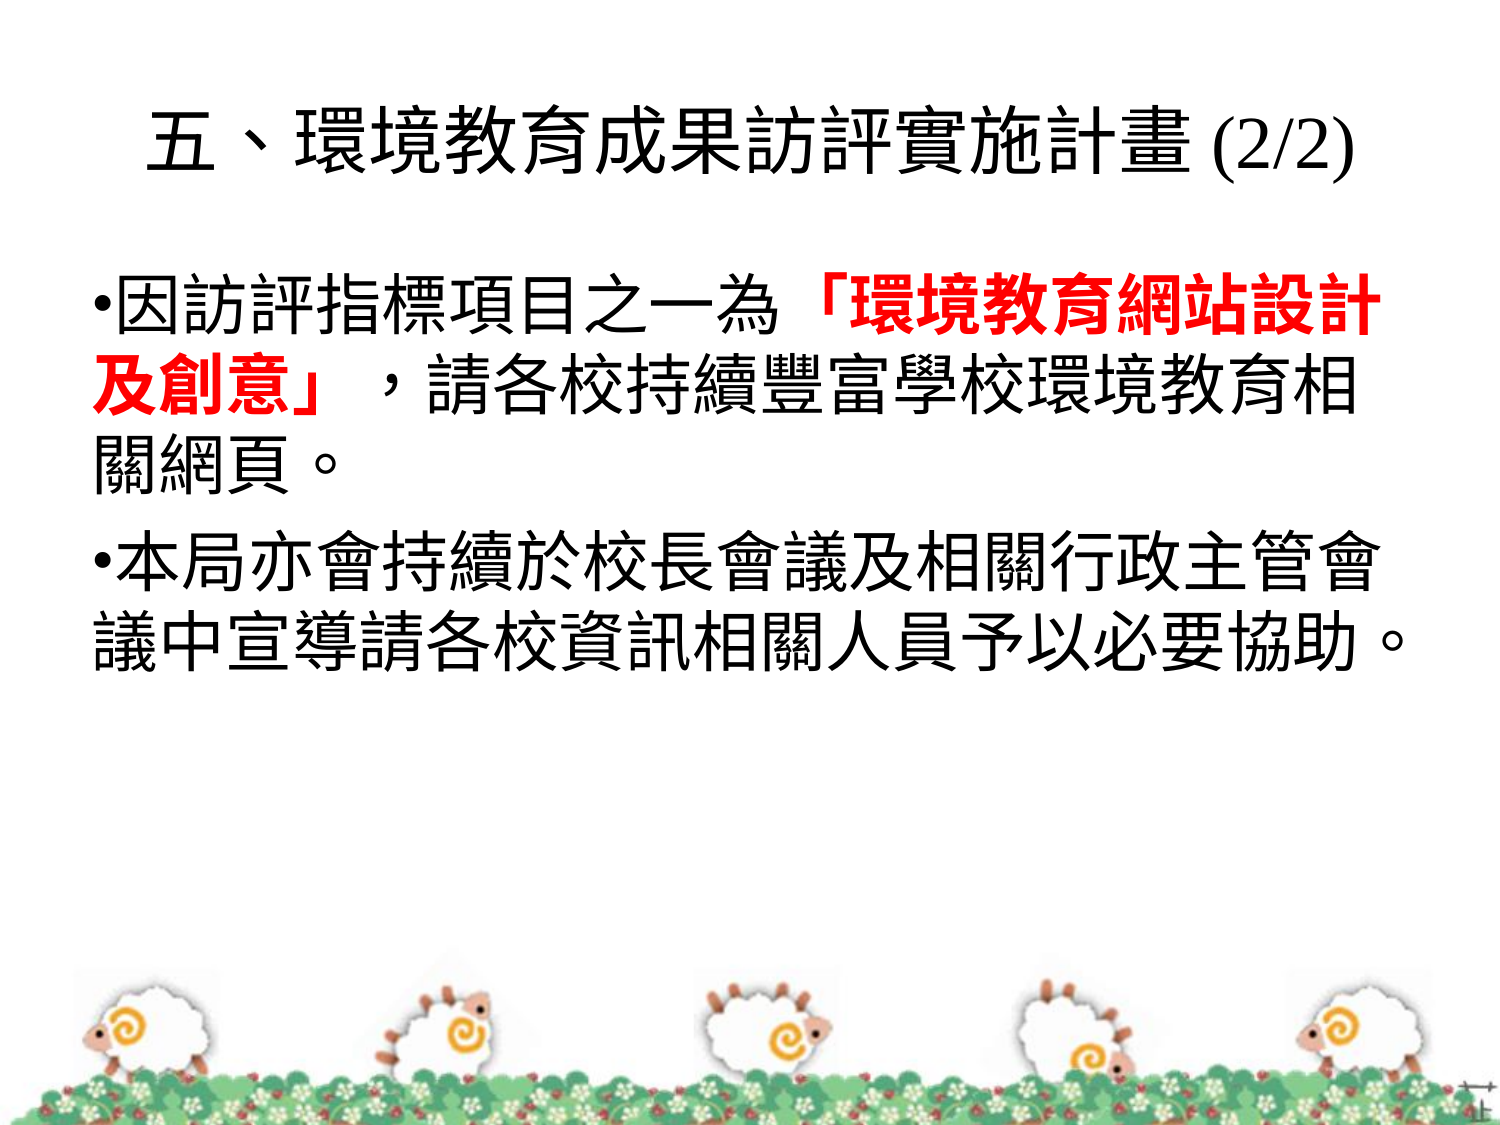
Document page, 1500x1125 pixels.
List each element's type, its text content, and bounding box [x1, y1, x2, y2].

picture [0, 645, 1500, 1125]
title 五、環境教育成果訪評實施計畫(2/2) [75, 45, 1426, 233]
list 因訪評指標項目之一為「環境教育網站設計及創意」，請各校持續豐富學校環境教育相關網頁。 本局亦會持續於校長會議及相關行政主管會議中宣導請各校資訊相關人員予以必要協助。 [76, 255, 1427, 998]
